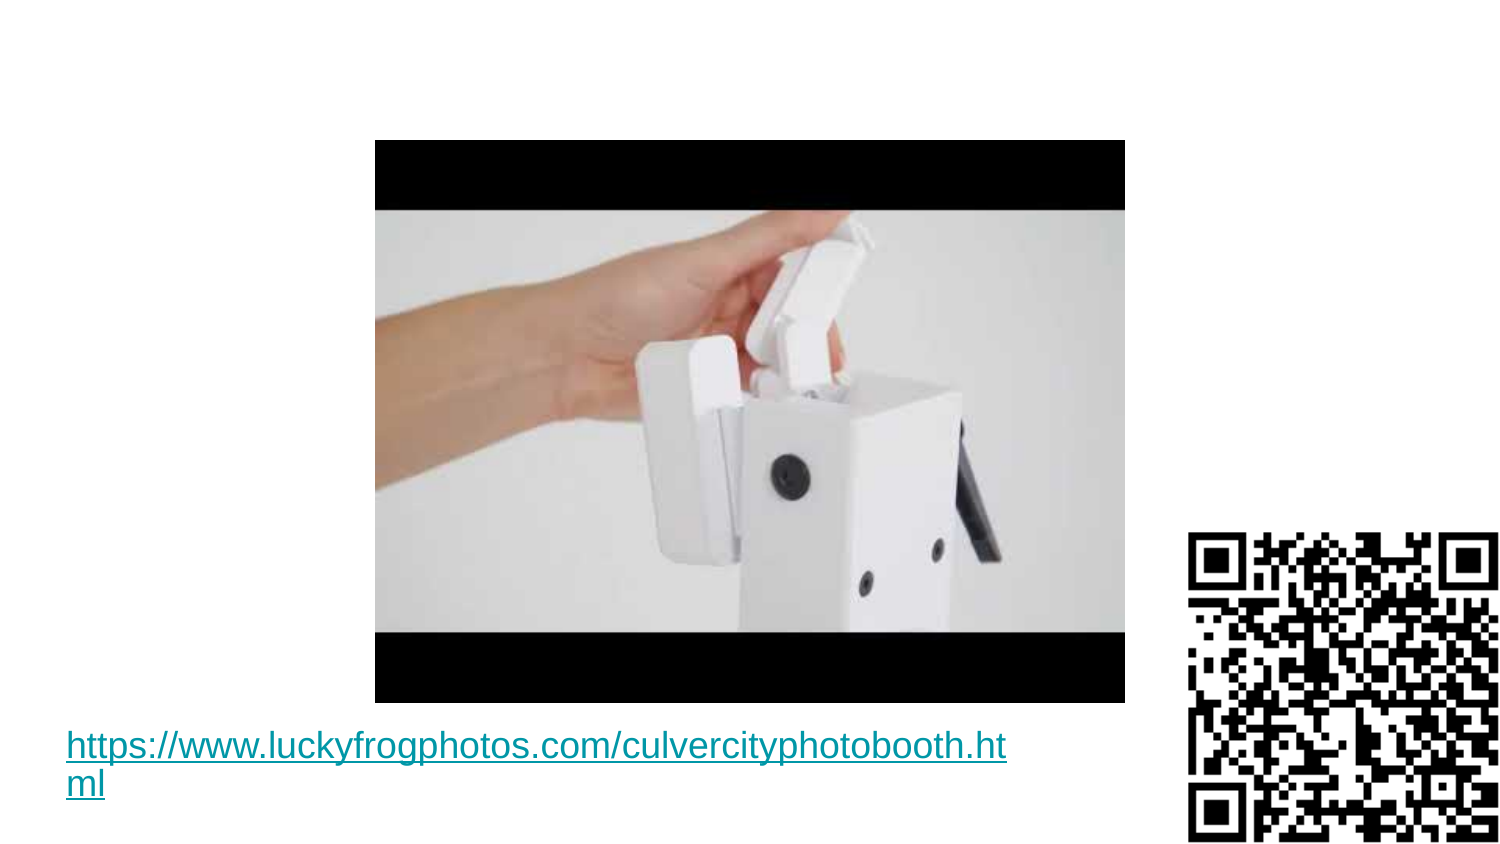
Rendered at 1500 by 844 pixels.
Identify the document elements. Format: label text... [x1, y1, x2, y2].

picture [1187, 531, 1500, 844]
picture [375, 140, 1125, 704]
list https://www.luckyfrogphotos.com/culvercityphotobooth.html [51, 694, 1036, 794]
